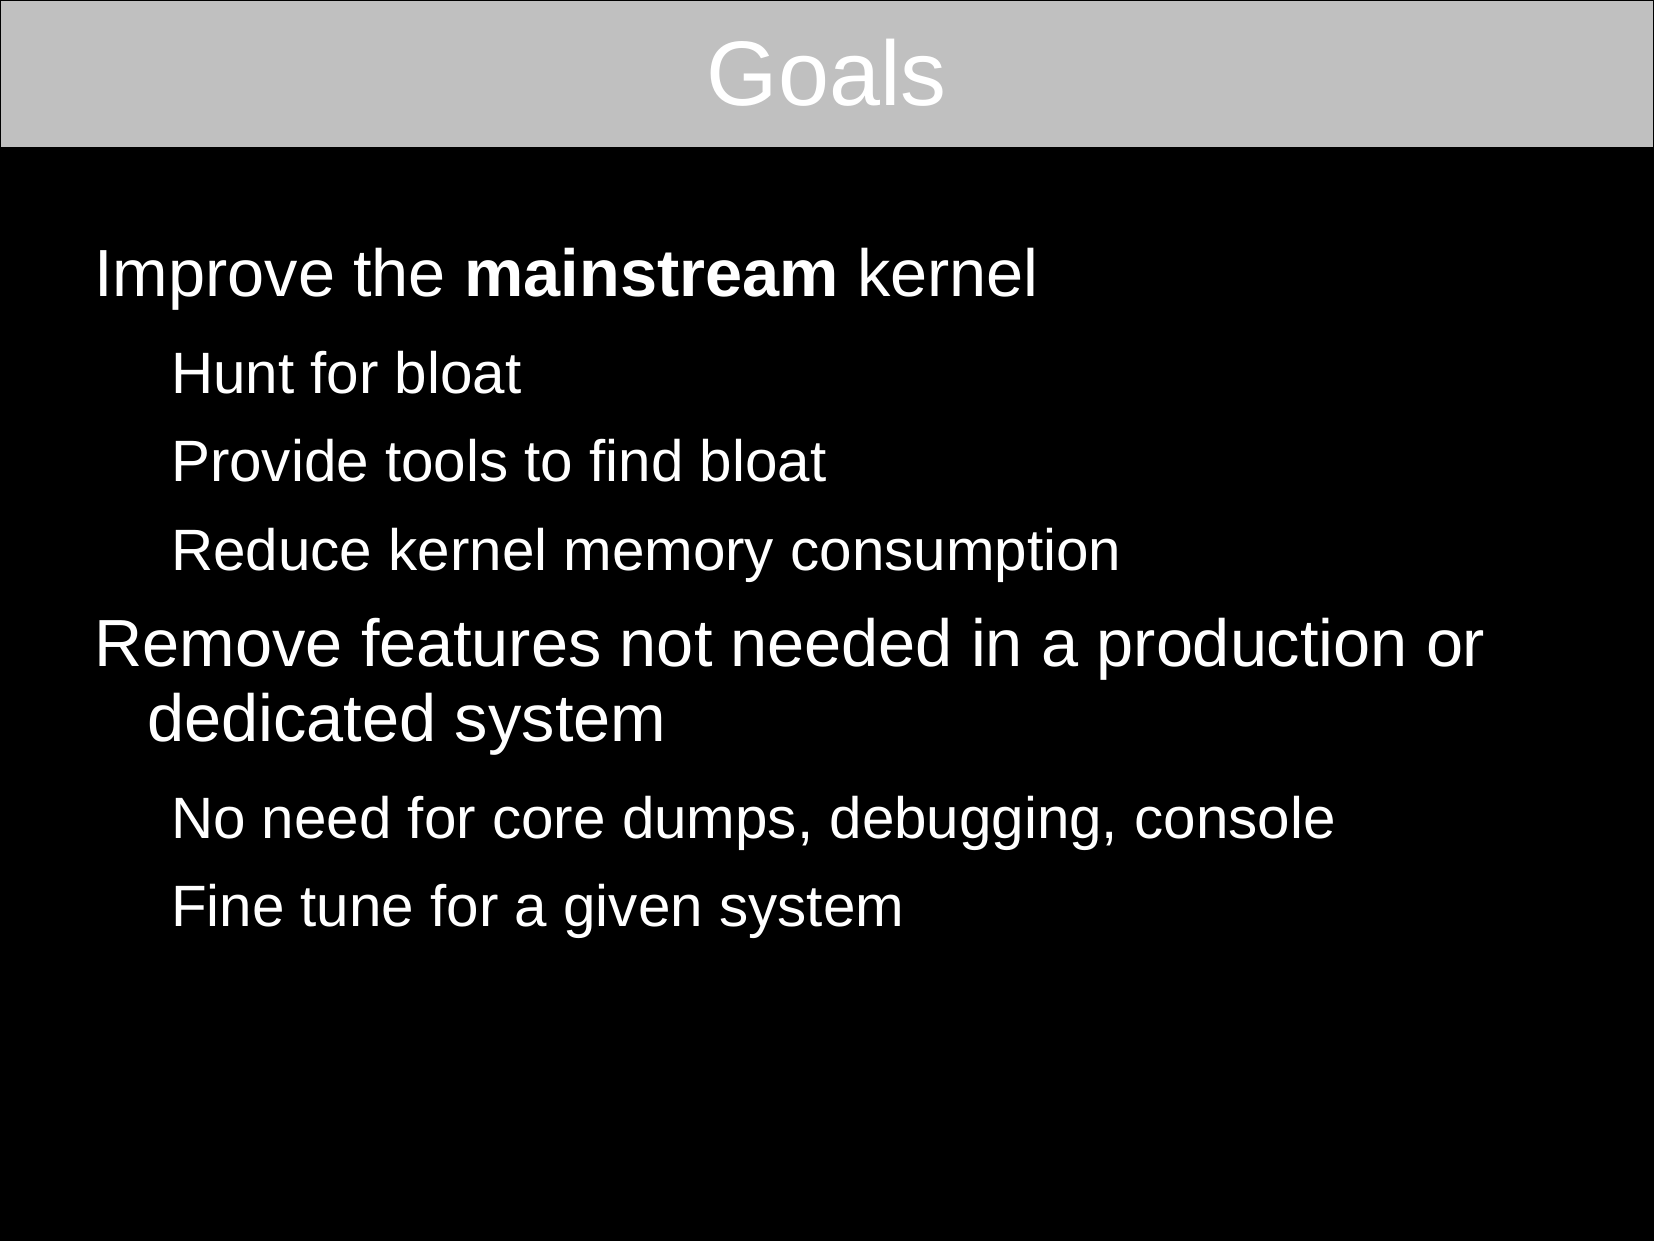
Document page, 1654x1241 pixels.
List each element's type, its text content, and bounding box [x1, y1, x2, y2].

title Goals [0, 0, 1654, 148]
list Improve the mainstream kernel Hunt for bloat Provide tools to find bloat Reduce kernel memory consumption Remove features not needed in a production or dedicated system No need for core dumps, debugging, console Fine tune for a given system [76, 236, 1565, 1040]
